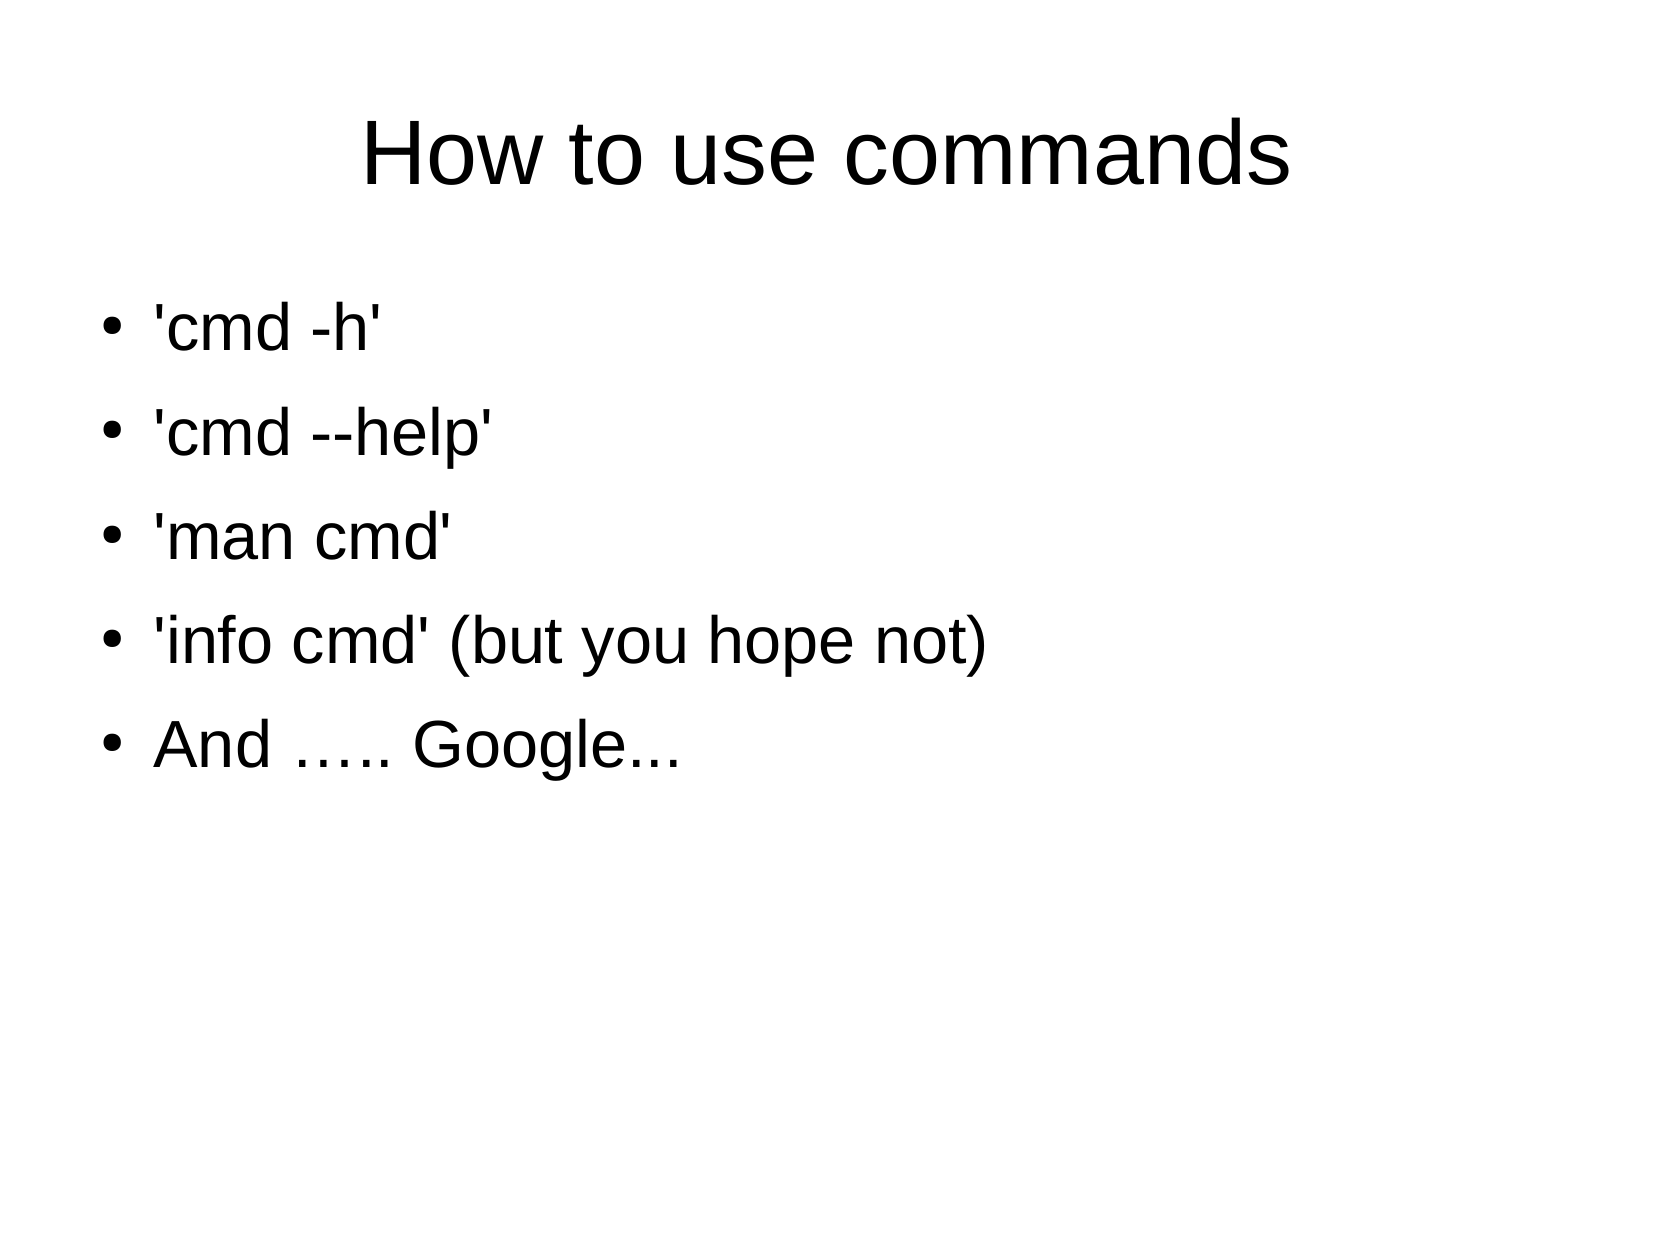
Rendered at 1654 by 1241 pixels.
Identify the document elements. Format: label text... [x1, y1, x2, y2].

list 'cmd -h' 'cmd --help' 'man cmd' 'info cmd' (but you hope not) And ….. Google... [82, 290, 1538, 1010]
title How to use commands [82, 49, 1571, 257]
